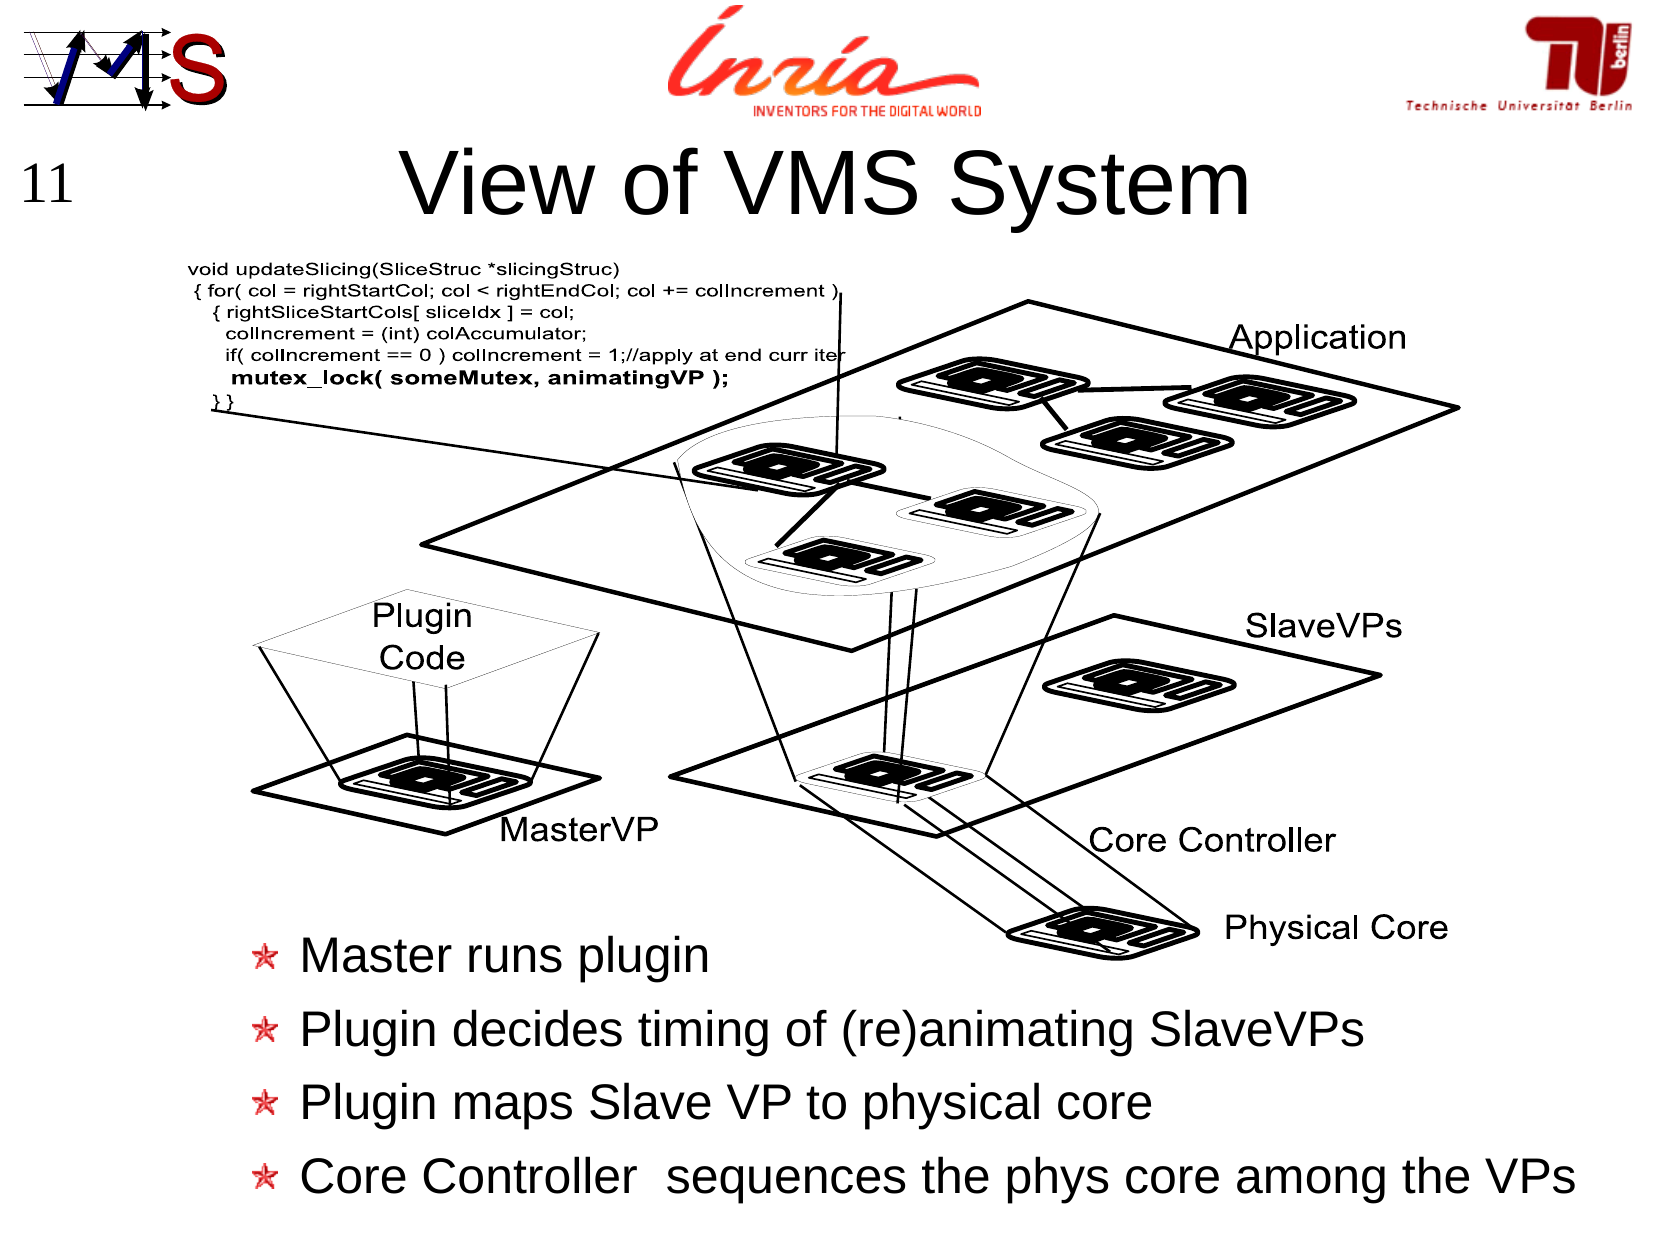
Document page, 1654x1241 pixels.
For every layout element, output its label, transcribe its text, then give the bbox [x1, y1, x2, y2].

picture [187, 262, 1463, 961]
list Master runs plugin Plugin decides timing of (re)animating SlaveVPs Plugin maps Slave VP to physical core Core Controller sequences the phys core among the VPs [86, 927, 1613, 1241]
title View of VMS System [82, 78, 1571, 287]
picture [668, 5, 981, 78]
picture [1303, 5, 1646, 123]
